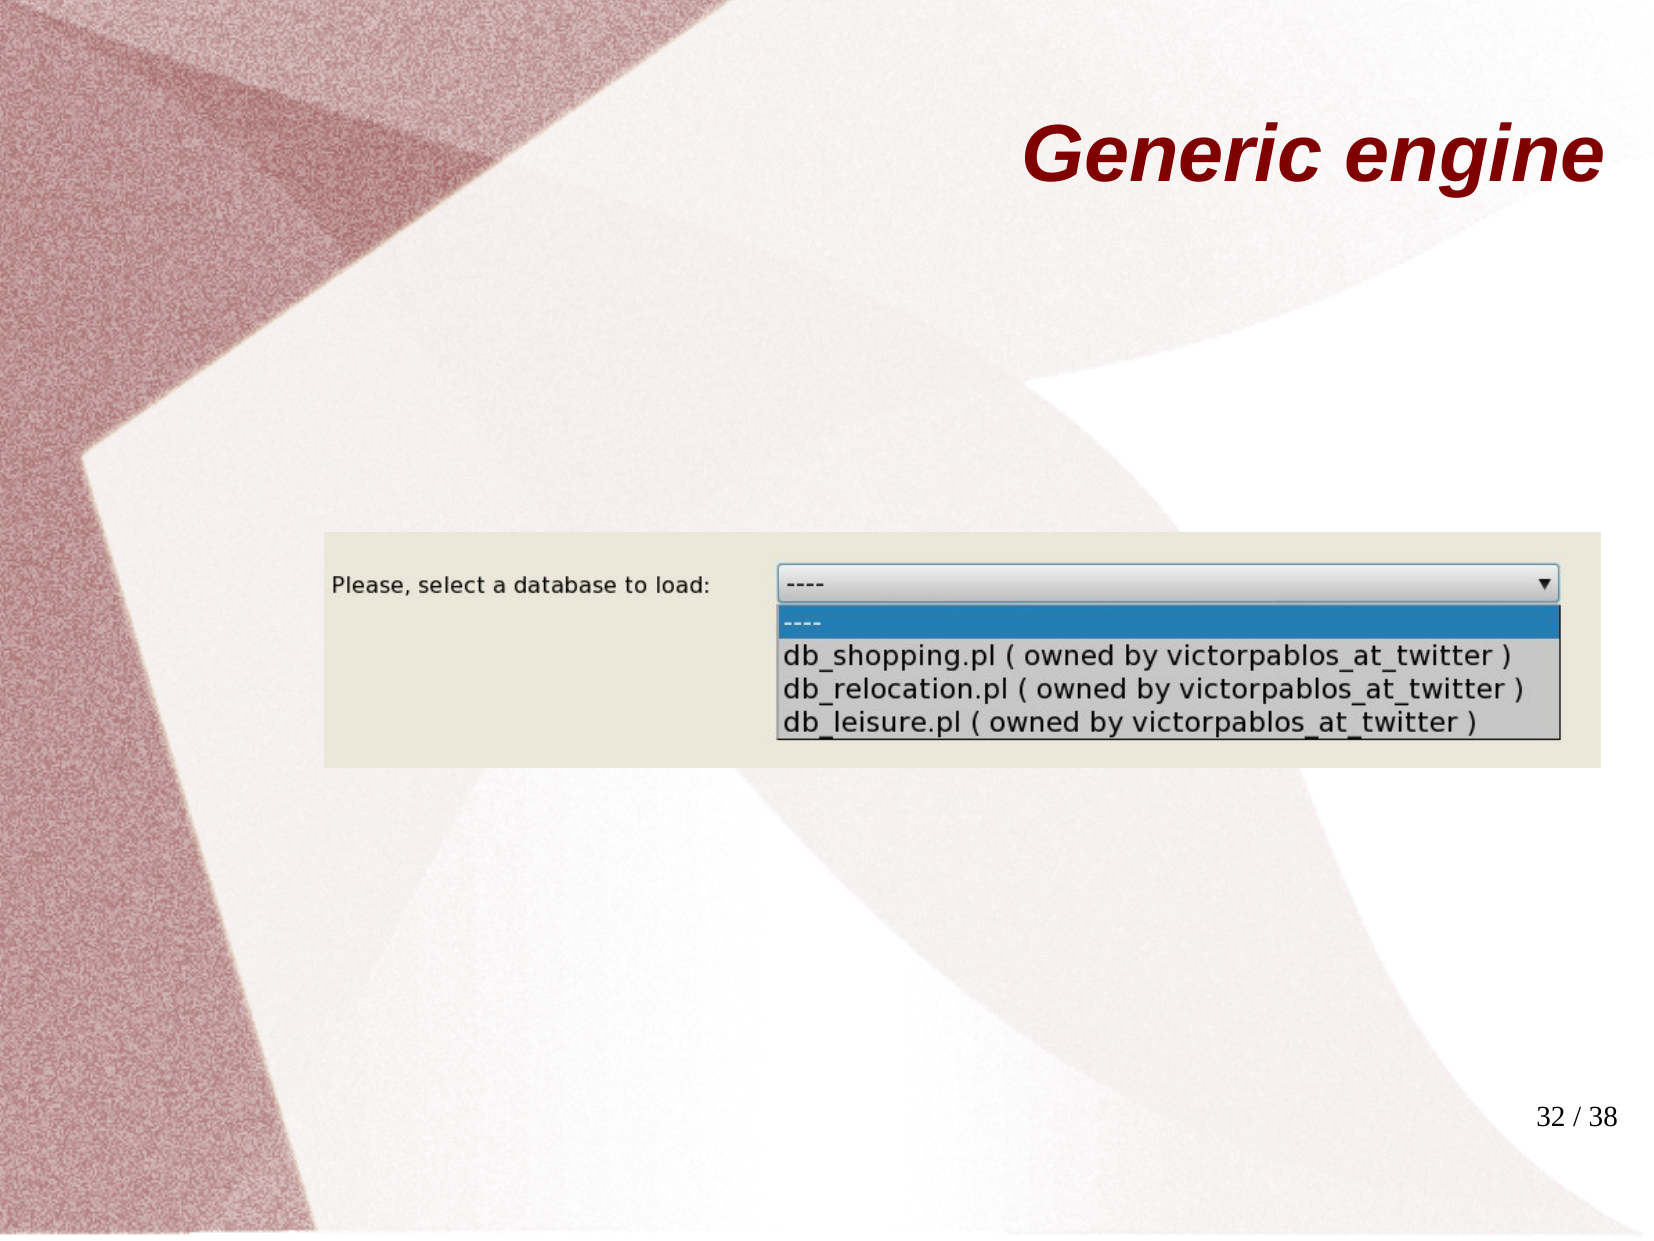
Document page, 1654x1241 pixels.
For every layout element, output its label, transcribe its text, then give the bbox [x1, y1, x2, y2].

title Generic engine [596, 49, 1607, 257]
picture [0, 0, 1654, 1241]
